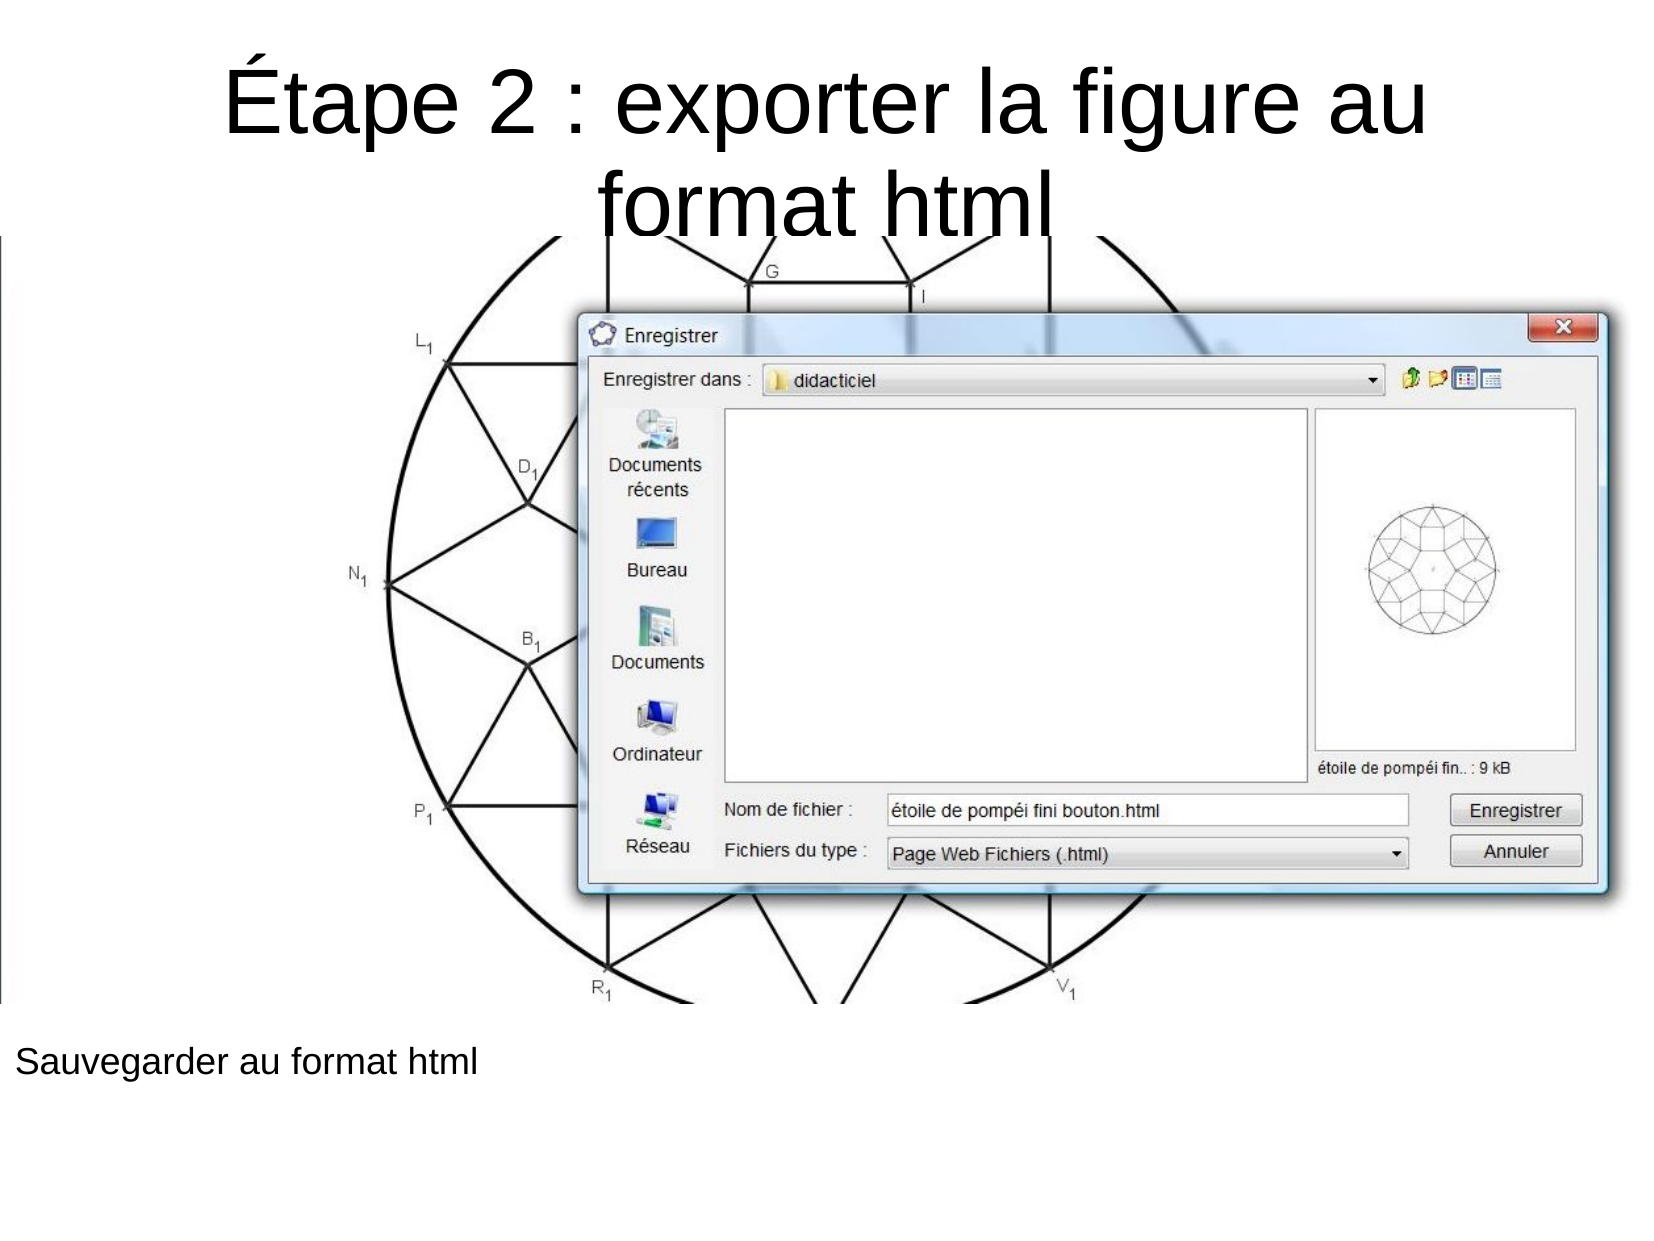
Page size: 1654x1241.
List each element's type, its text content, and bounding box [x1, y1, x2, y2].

title Étape 2 : exporter la figure au format html [82, 49, 1571, 236]
picture [0, 236, 1654, 1004]
text_box Sauvegarder au format html [0, 1033, 1654, 1091]
